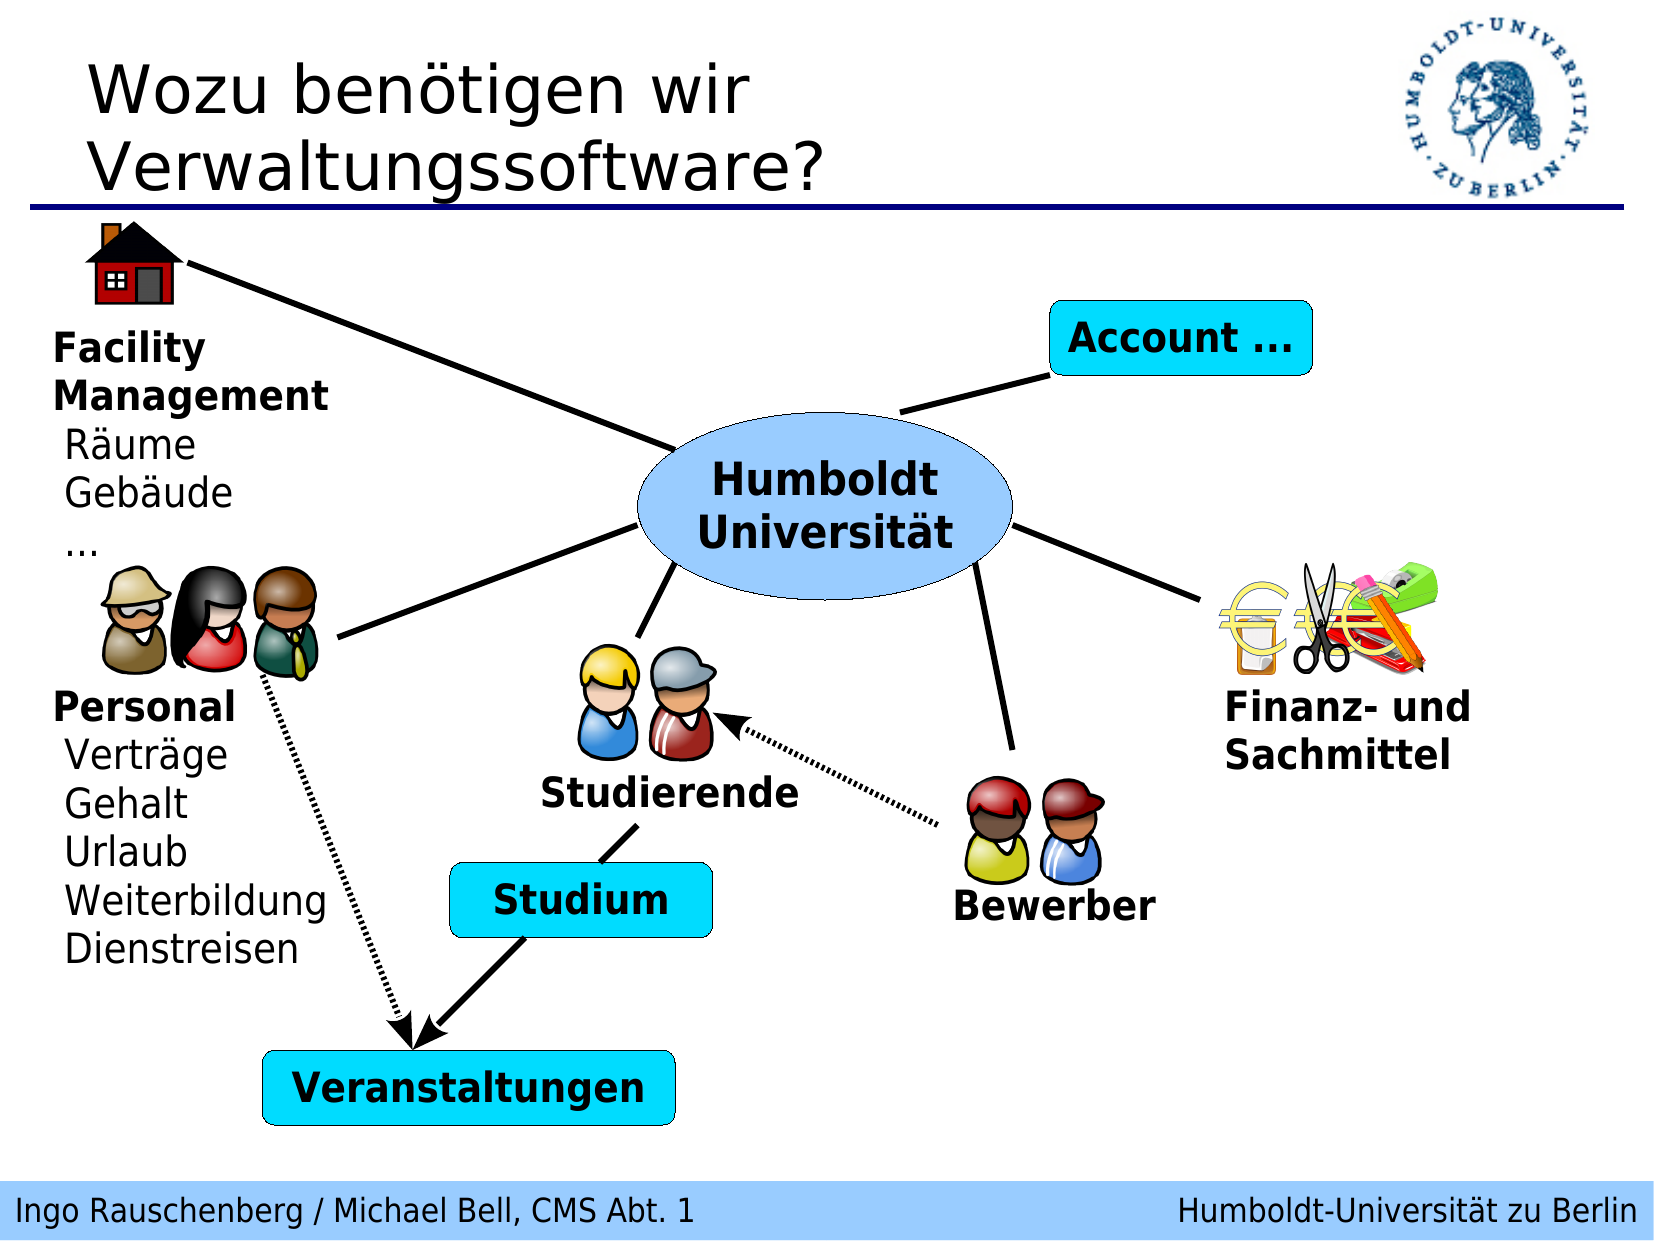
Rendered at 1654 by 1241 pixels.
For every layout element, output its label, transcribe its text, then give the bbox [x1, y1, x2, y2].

text_box Veranstaltungen [262, 1050, 676, 1126]
text_box Facility Management Räume Gebäude ... [37, 316, 413, 564]
text_box Studierende [525, 761, 796, 826]
title Wozu benötigen wir Verwaltungssoftware? [86, 32, 1576, 226]
text_box Personal Verträge Gehalt Urlaub Weiterbildung Dienstreisen [37, 675, 350, 969]
text_box Bewerber [937, 874, 1158, 936]
text_box Account ... [1049, 300, 1313, 376]
text_box Humboldt Universität [637, 412, 1013, 601]
picture [1200, 562, 1438, 676]
picture [75, 562, 346, 675]
text_box Finanz- und Sachmittel [1209, 675, 1485, 783]
text_box Humboldt-Universität zu Berlin [826, 1181, 1654, 1241]
picture [552, 641, 740, 761]
text_box Studium [449, 862, 713, 938]
picture [37, 149, 226, 316]
text_box Ingo Rauschenberg / Michael Bell, CMS Abt. 1 [0, 1181, 826, 1241]
picture [937, 773, 1126, 874]
picture [1398, 10, 1595, 204]
